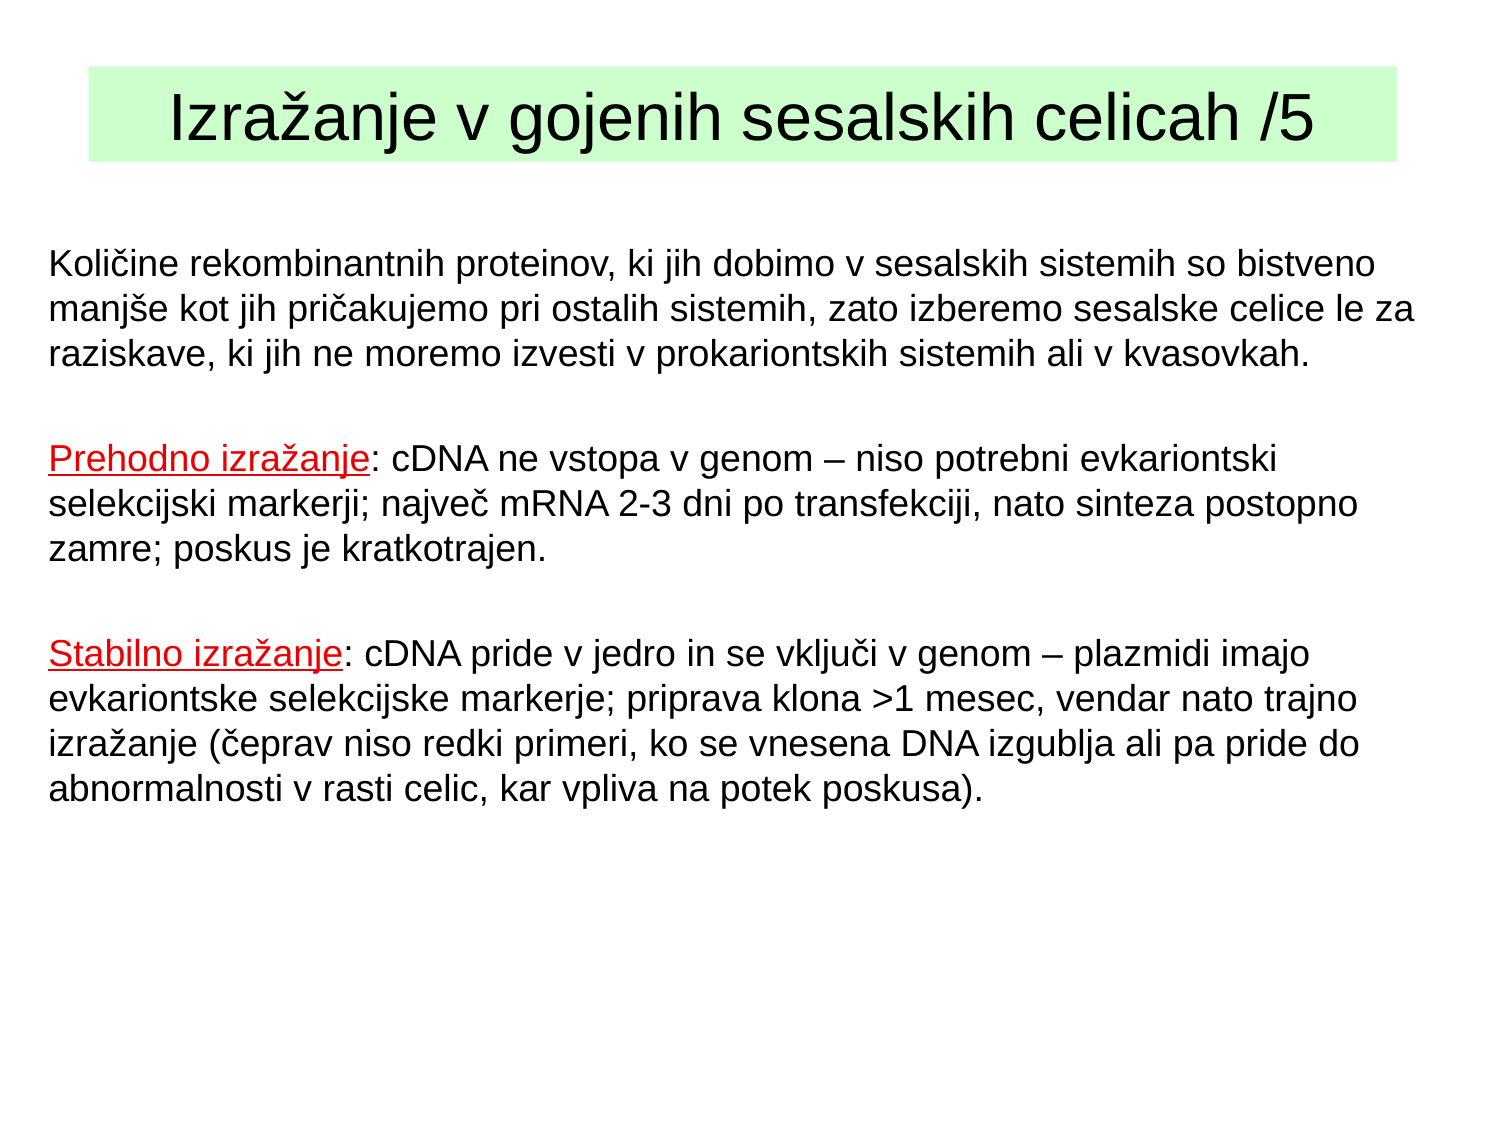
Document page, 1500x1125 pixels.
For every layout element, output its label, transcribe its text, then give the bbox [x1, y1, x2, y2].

list Količine rekombinantnih proteinov, ki jih dobimo v sesalskih sistemih so bistveno manjše kot jih pričakujemo pri ostalih sistemih, zato izberemo sesalske celice le za raziskave, ki jih ne moremo izvesti v prokariontskih sistemih ali v kvasovkah. Prehodno izražanje: cDNA ne vstopa v genom – niso potrebni evkariontski selekcijski markerji; največ mRNA 2-3 dni po transfekciji, nato sinteza postopno zamre; poskus je kratkotrajen. Stabilno izražanje: cDNA pride v jedro in se vključi v genom – plazmidi imajo evkariontske selekcijske markerje; priprava klona >1 mesec, vendar nato trajno izražanje (čeprav niso redki primeri, ko se vnesena DNA izgublja ali pa pride do abnormalnosti v rasti celic, kar vpliva na potek poskusa). [33, 231, 1450, 1091]
title Izražanje v gojenih sesalskih celicah /5 [88, 66, 1397, 162]
